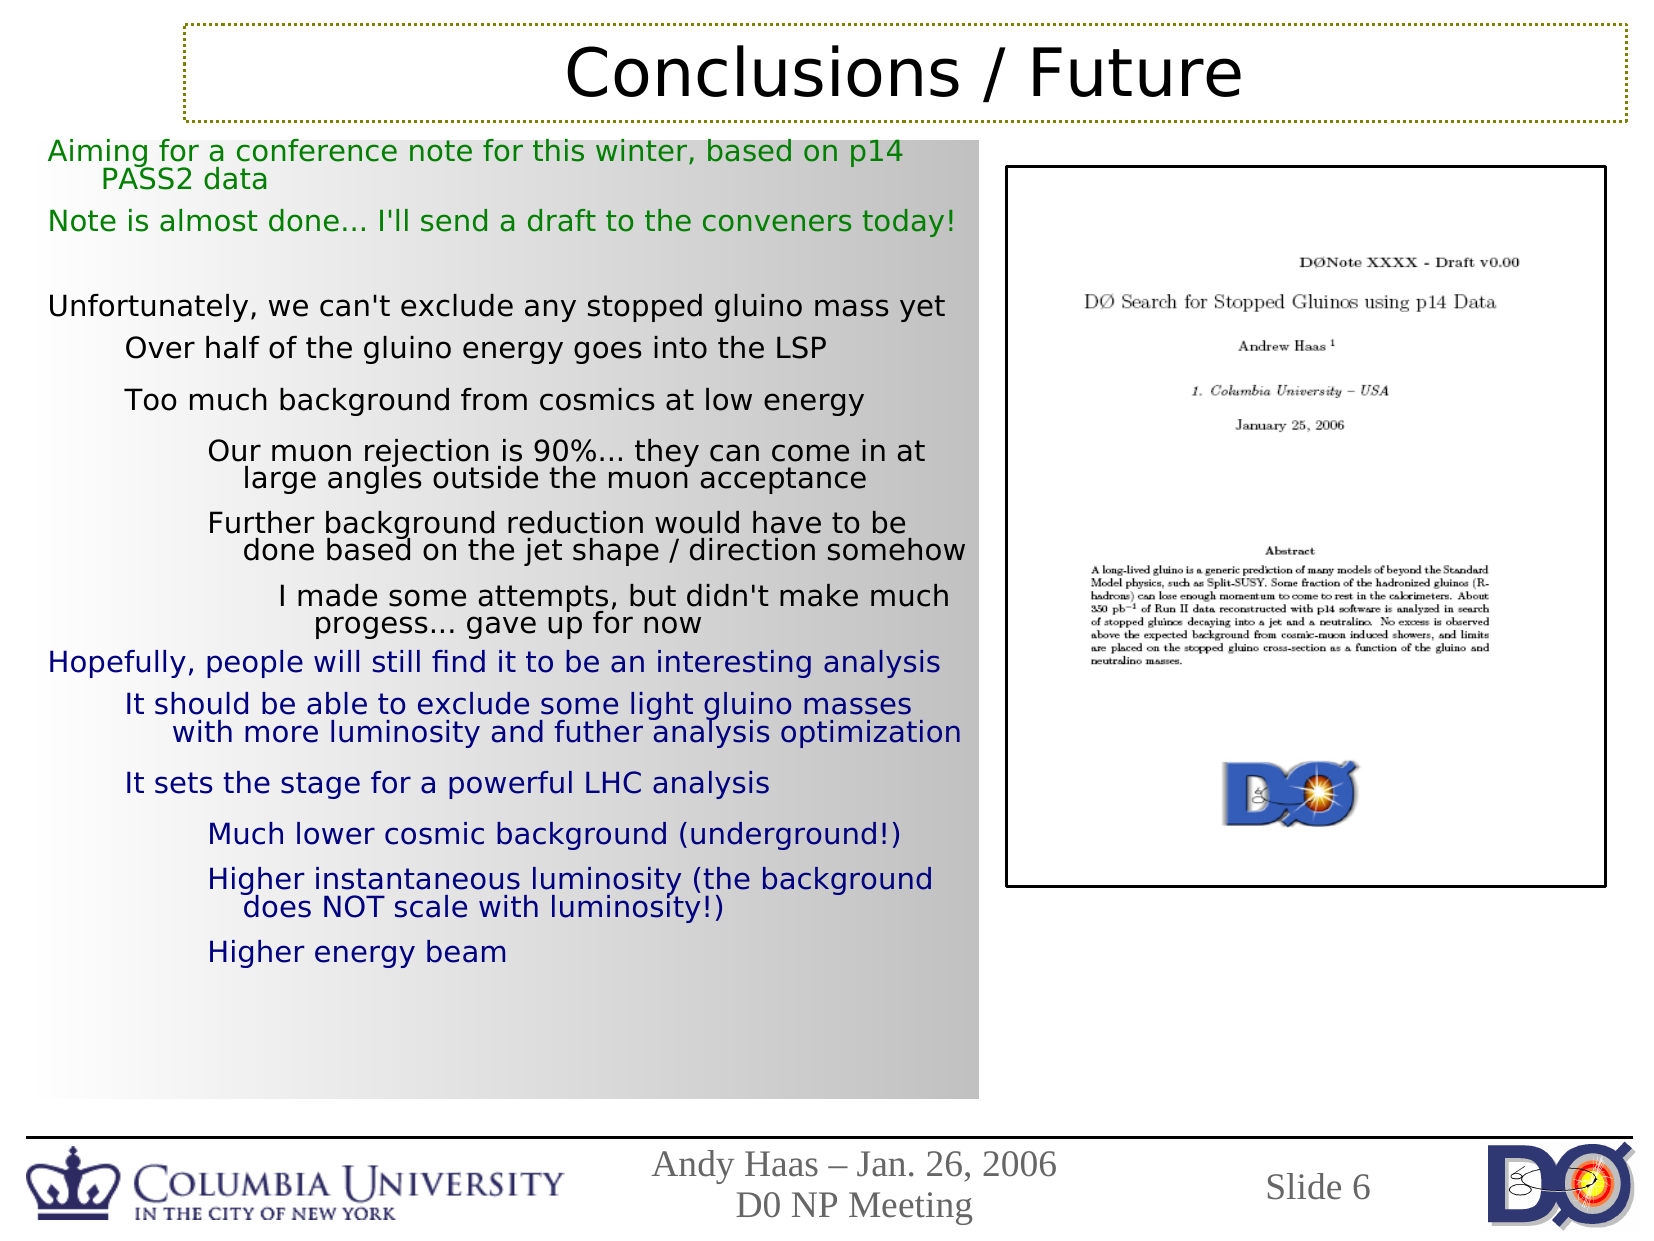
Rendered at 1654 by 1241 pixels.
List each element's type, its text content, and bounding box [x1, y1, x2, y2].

picture [1479, 1140, 1639, 1233]
title Conclusions / Future [184, 24, 1627, 122]
picture [1007, 167, 1604, 885]
picture [26, 1146, 565, 1220]
list Aiming for a conference note for this winter, based on p14 PASS2 data Note is almost done... I'll send a draft to the conveners today! Unfortunately, we can't exclude any stopped gluino mass yet Over half of the gluino energy goes into the LSP Too much background from cosmics at low energy Our muon rejection is 90%... they can come in at large angles outside the muon acceptance Further background reduction would have to be done based on the jet shape / direction somehow I made some attempts, but didn't make much progess... gave up for now Hopefully, people will still find it to be an interesting analysis It should be able to exclude some light gluino masses with more luminosity and futher analysis optimization It sets the stage for a powerful LHC analysis Much lower cosmic background (underground!) Higher instantaneous luminosity (the background does NOT scale with luminosity!) Higher energy beam [30, 140, 979, 1099]
